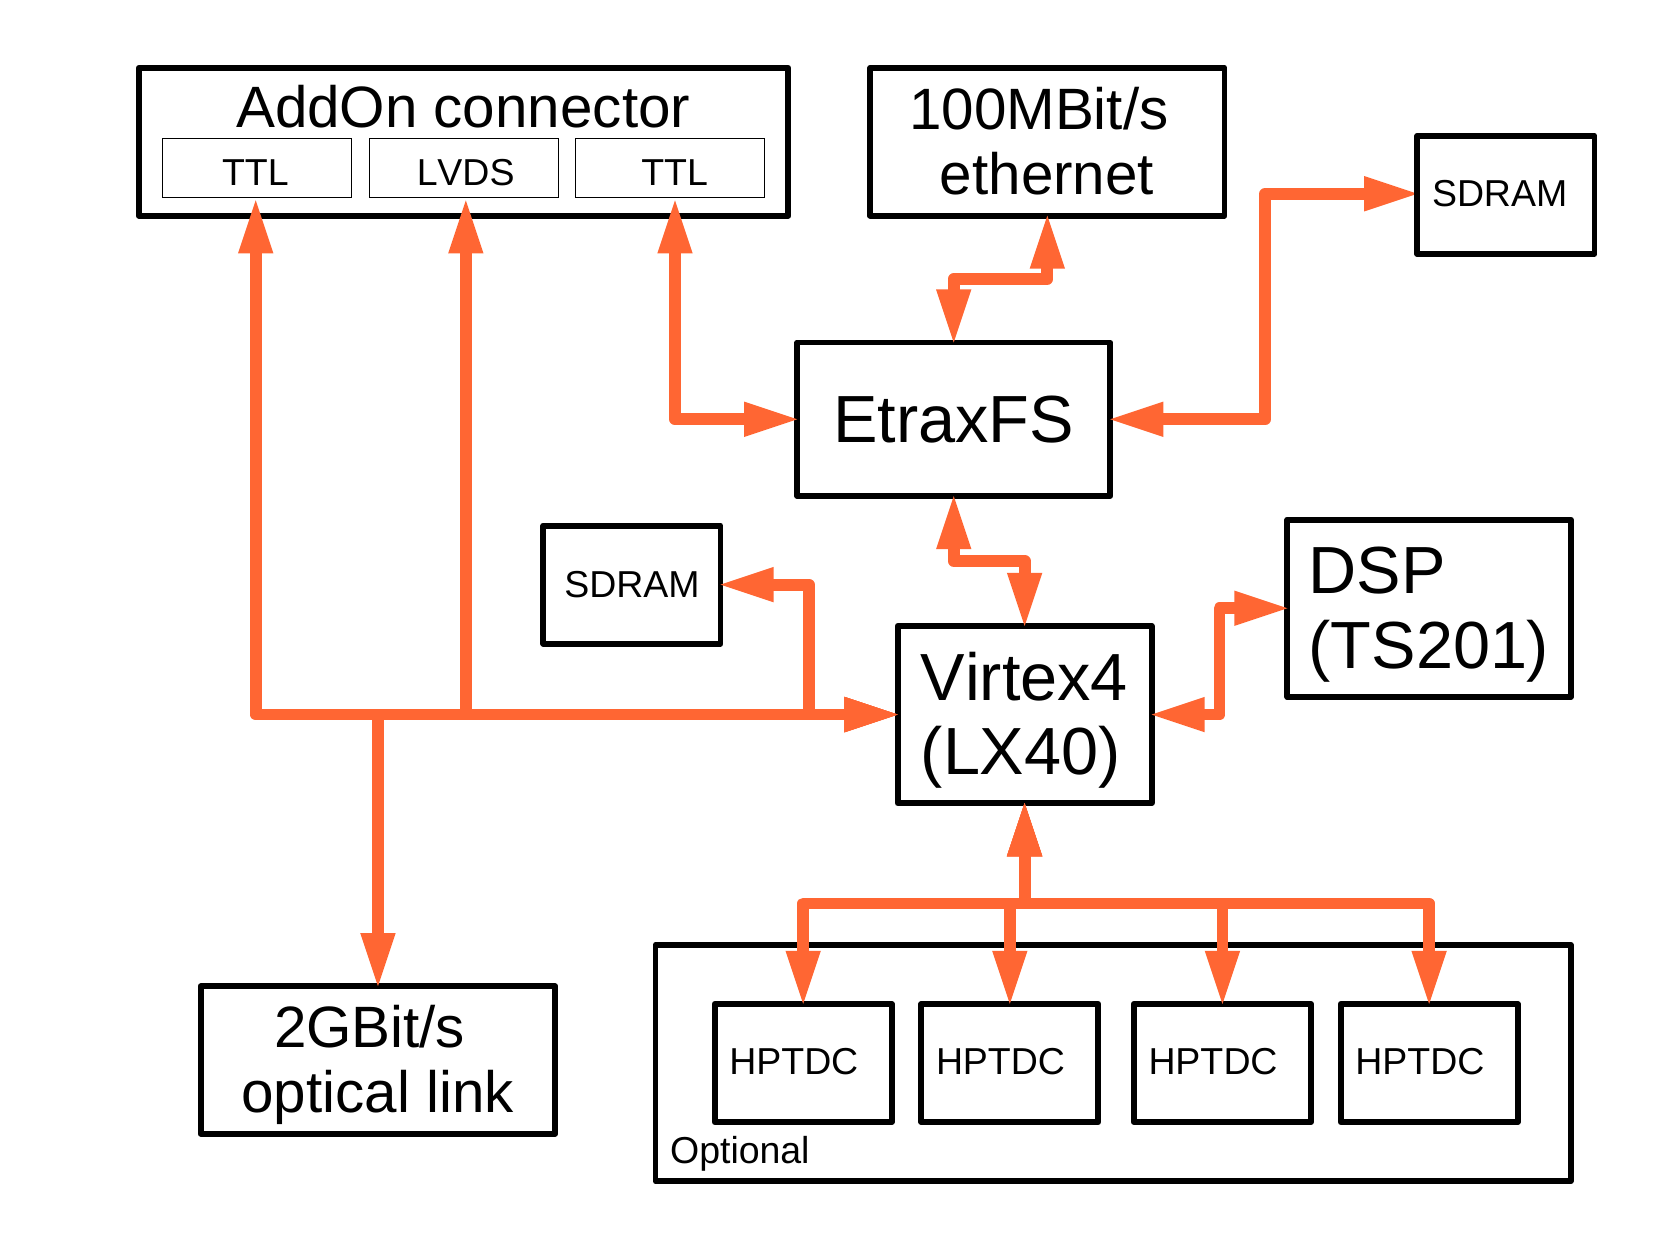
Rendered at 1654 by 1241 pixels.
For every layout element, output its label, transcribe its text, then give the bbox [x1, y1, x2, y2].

text_box DSP (TS201) [1287, 519, 1571, 697]
text_box 100MBit/s ethernet [870, 67, 1225, 216]
text_box SDRAM [543, 525, 721, 644]
text_box HPTDC [714, 1033, 874, 1091]
text_box 2GBit/s optical link [200, 986, 556, 1134]
text_box AddOn connector [138, 67, 789, 148]
text_box Optional [655, 1122, 825, 1179]
text_box LVDS [402, 148, 530, 201]
text_box EtraxFS [797, 342, 1111, 497]
text_box TTL [207, 148, 305, 201]
text_box SDRAM [1417, 165, 1582, 223]
text_box Virtex4 (LX40) [897, 625, 1152, 804]
text_box HPTDC [1340, 1033, 1500, 1091]
text_box TTL [626, 148, 724, 201]
text_box HPTDC [1133, 1033, 1293, 1091]
text_box HPTDC [921, 1033, 1081, 1091]
